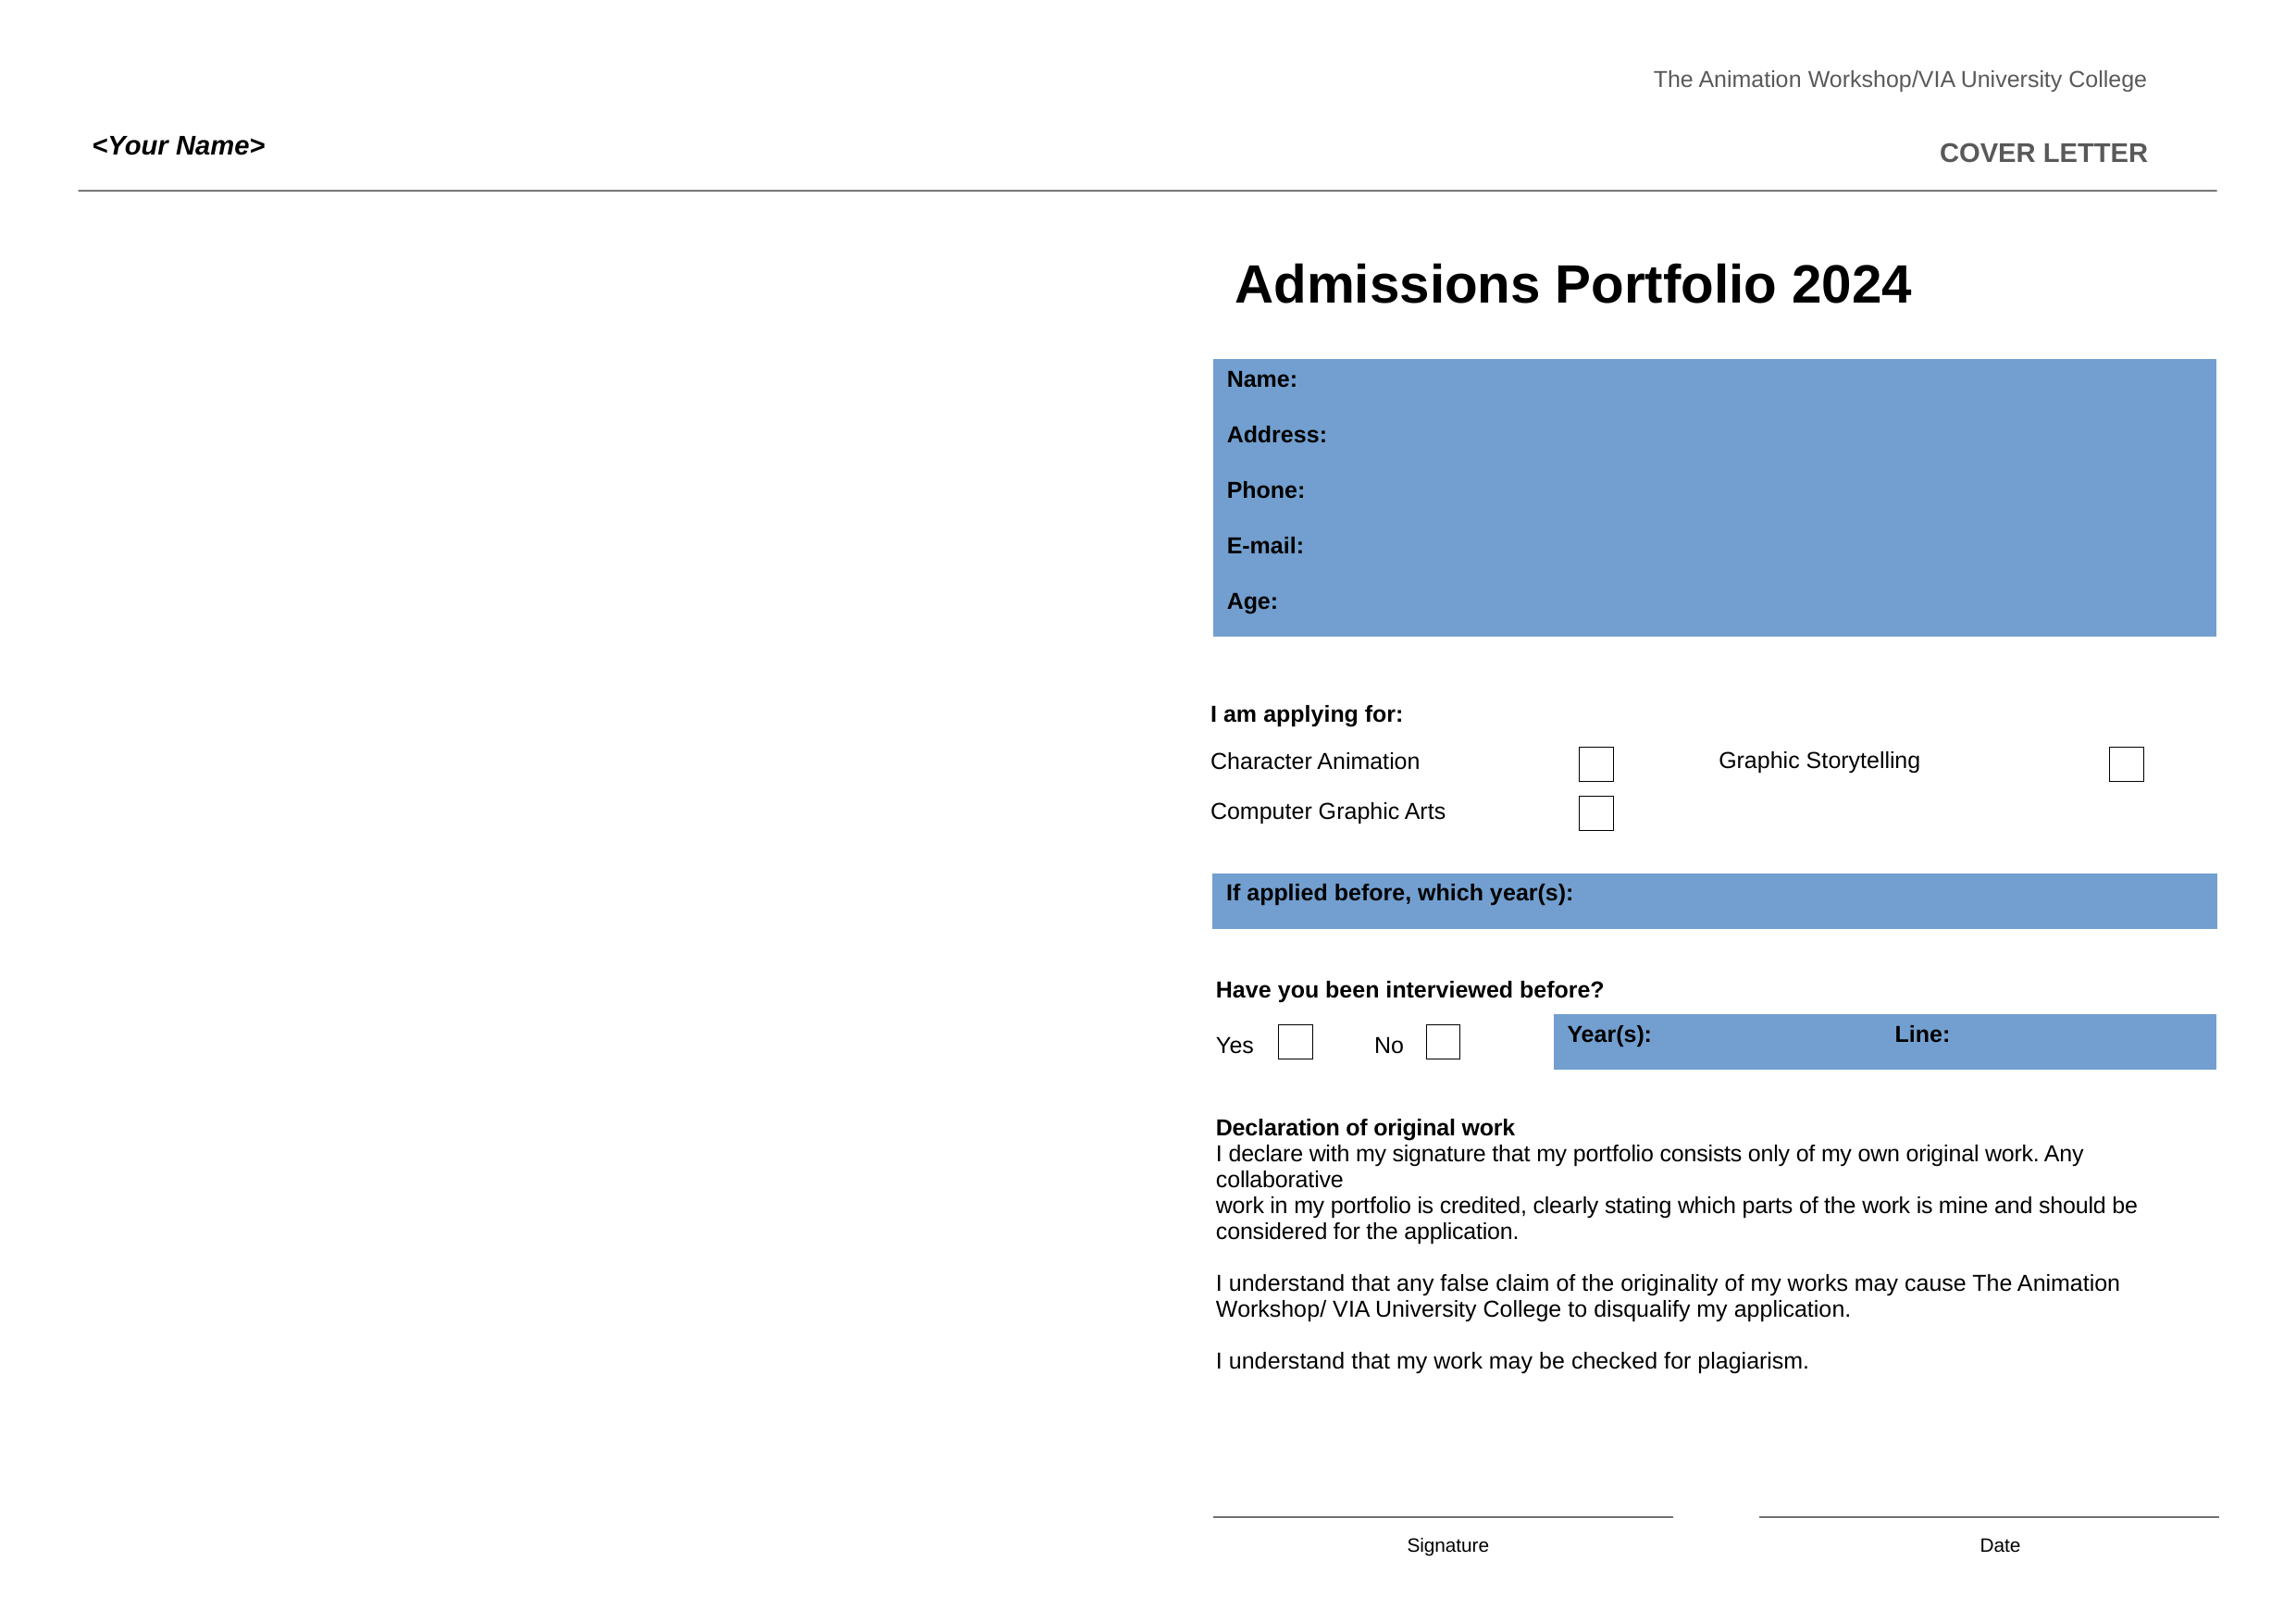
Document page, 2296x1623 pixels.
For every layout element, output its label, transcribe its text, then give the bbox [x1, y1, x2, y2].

text_box Signature [1213, 1528, 1683, 1563]
text_box Date [1765, 1528, 2236, 1563]
text_box Computer Graphic Arts [1197, 791, 1462, 832]
table_header [1376, 359, 2216, 415]
table_header Line: [1881, 1014, 2002, 1070]
table_header Year(s): [1554, 1014, 1701, 1070]
table_cell [1376, 581, 2216, 637]
subtitle The Animation Workshop/VIA University College COVER LETTER Admissions Portfolio 2024 [1212, 28, 2232, 373]
table_cell E-mail: [1213, 526, 1376, 581]
table_header If applied before, which year(s): [1212, 873, 1598, 929]
text_box I am applying for: [1197, 693, 1420, 735]
text_box <Your Name> [78, 123, 455, 255]
table_cell [1376, 415, 2216, 470]
table_header [1598, 873, 2217, 929]
table_header [2002, 1014, 2216, 1070]
table_cell [1376, 526, 2216, 581]
text_box Character Animation [1197, 741, 1436, 783]
table_cell [1376, 470, 2216, 526]
table_header Name: [1213, 359, 1376, 415]
table_cell Address: [1213, 415, 1376, 470]
table_cell Phone: [1213, 470, 1376, 526]
table_cell Age: [1213, 581, 1376, 637]
text_box Graphic Storytelling [1705, 740, 1937, 782]
text_box Have you been interviewed before? [1202, 970, 1826, 1016]
text_box No [1360, 1025, 1419, 1067]
text_box Yes [1202, 1025, 1269, 1067]
table_header [1701, 1014, 1881, 1070]
text_box Declaration of original work I declare with my signature that my portfolio consists only of my own original work. Any collaborative work in my portfolio is credited, clearly stating which parts of the work is mine and should be considered for the application. I understand that any false claim of the originality of my works may cause The Animation Workshop/ VIA University College to disqualify my application. I understand that my work may be checked for plagiarism. [1202, 1108, 2210, 1392]
